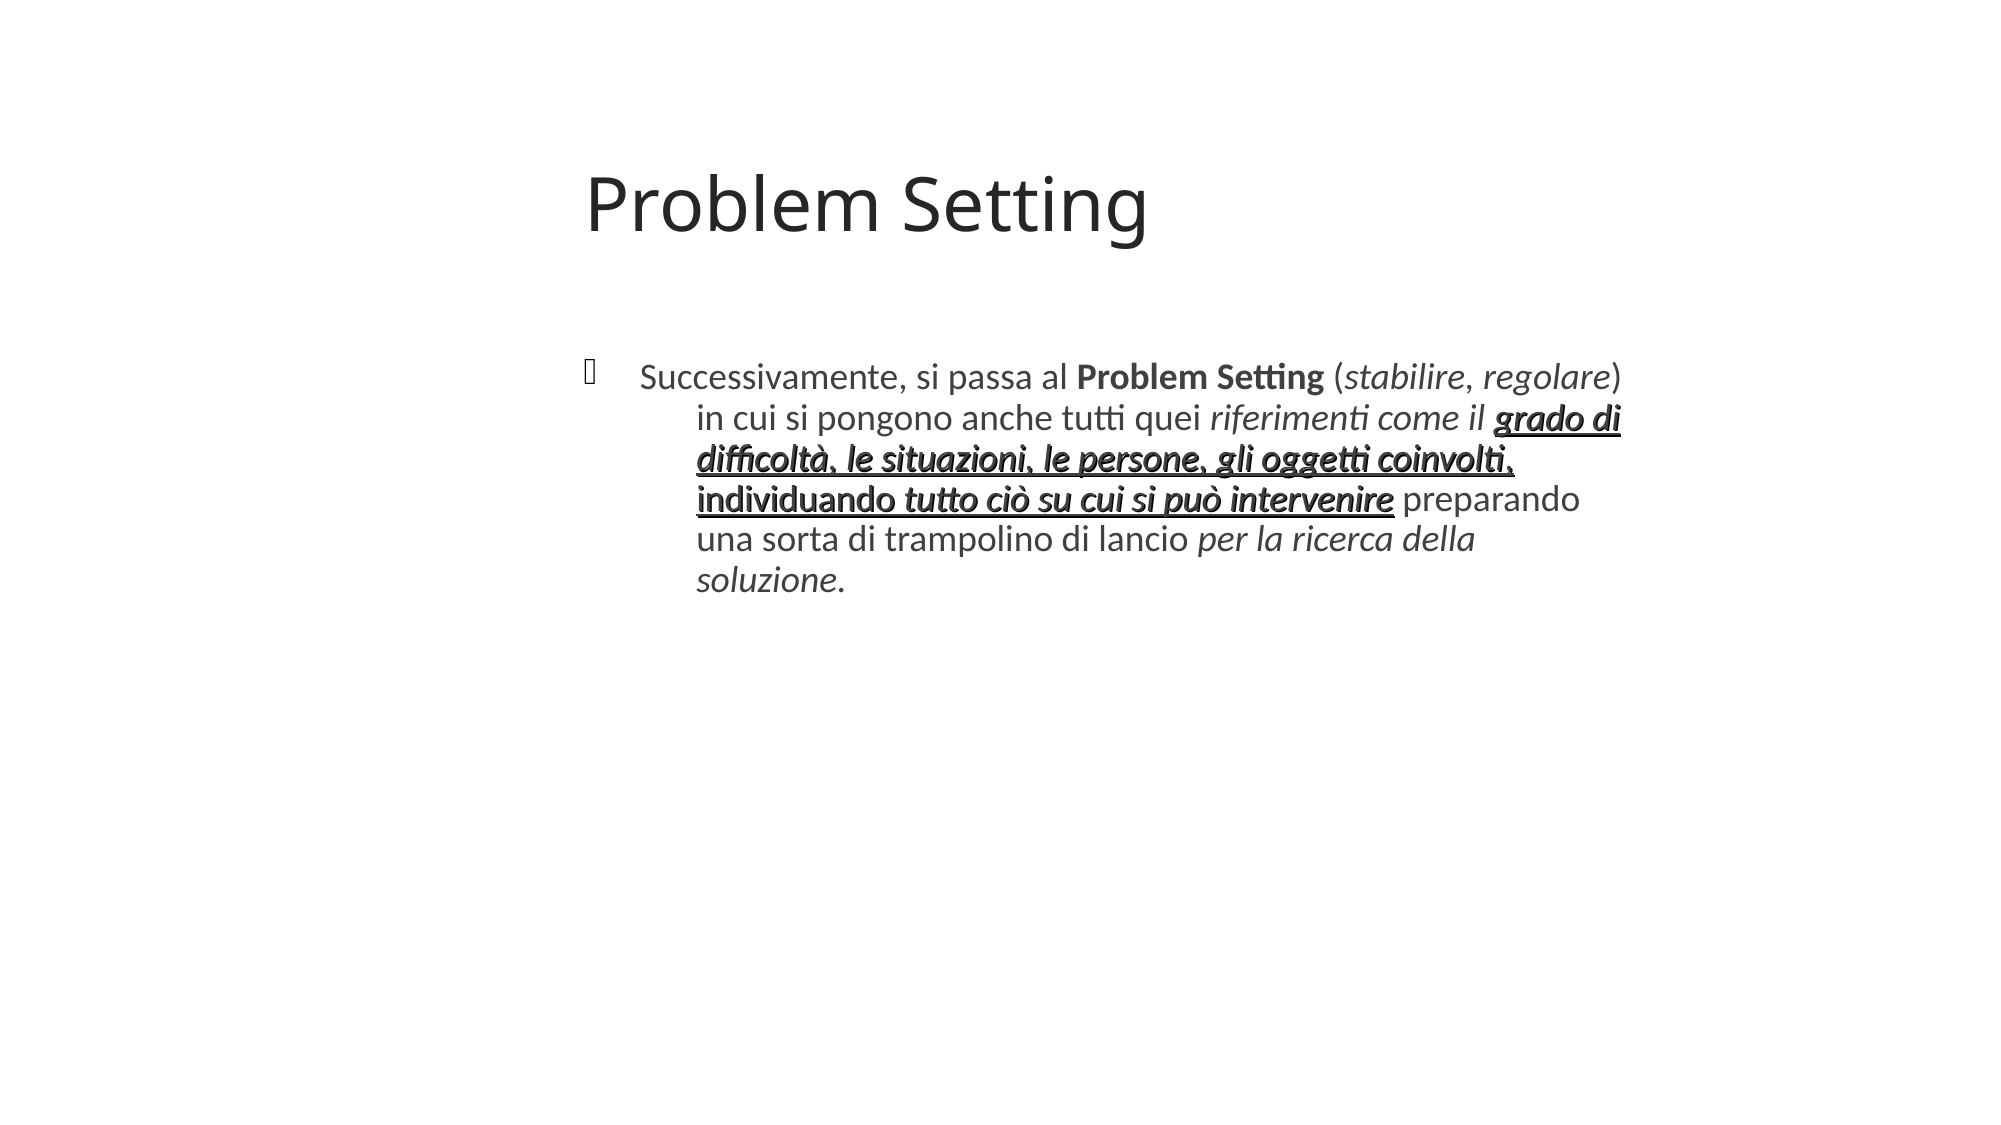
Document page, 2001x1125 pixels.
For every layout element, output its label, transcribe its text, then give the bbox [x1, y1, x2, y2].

title Problem Setting [569, 102, 1651, 313]
list Successivamente, si passa al Problem Setting (stabilire, regolare) in cui si pongono anche tutti quei riferimenti come il grado di difficoltà, le situazioni, le persone, gli oggetti coinvolti, individuando tutto ciò su cui si può intervenire preparando una sorta di trampolino di lancio per la ricerca della soluzione. [568, 350, 1651, 970]
